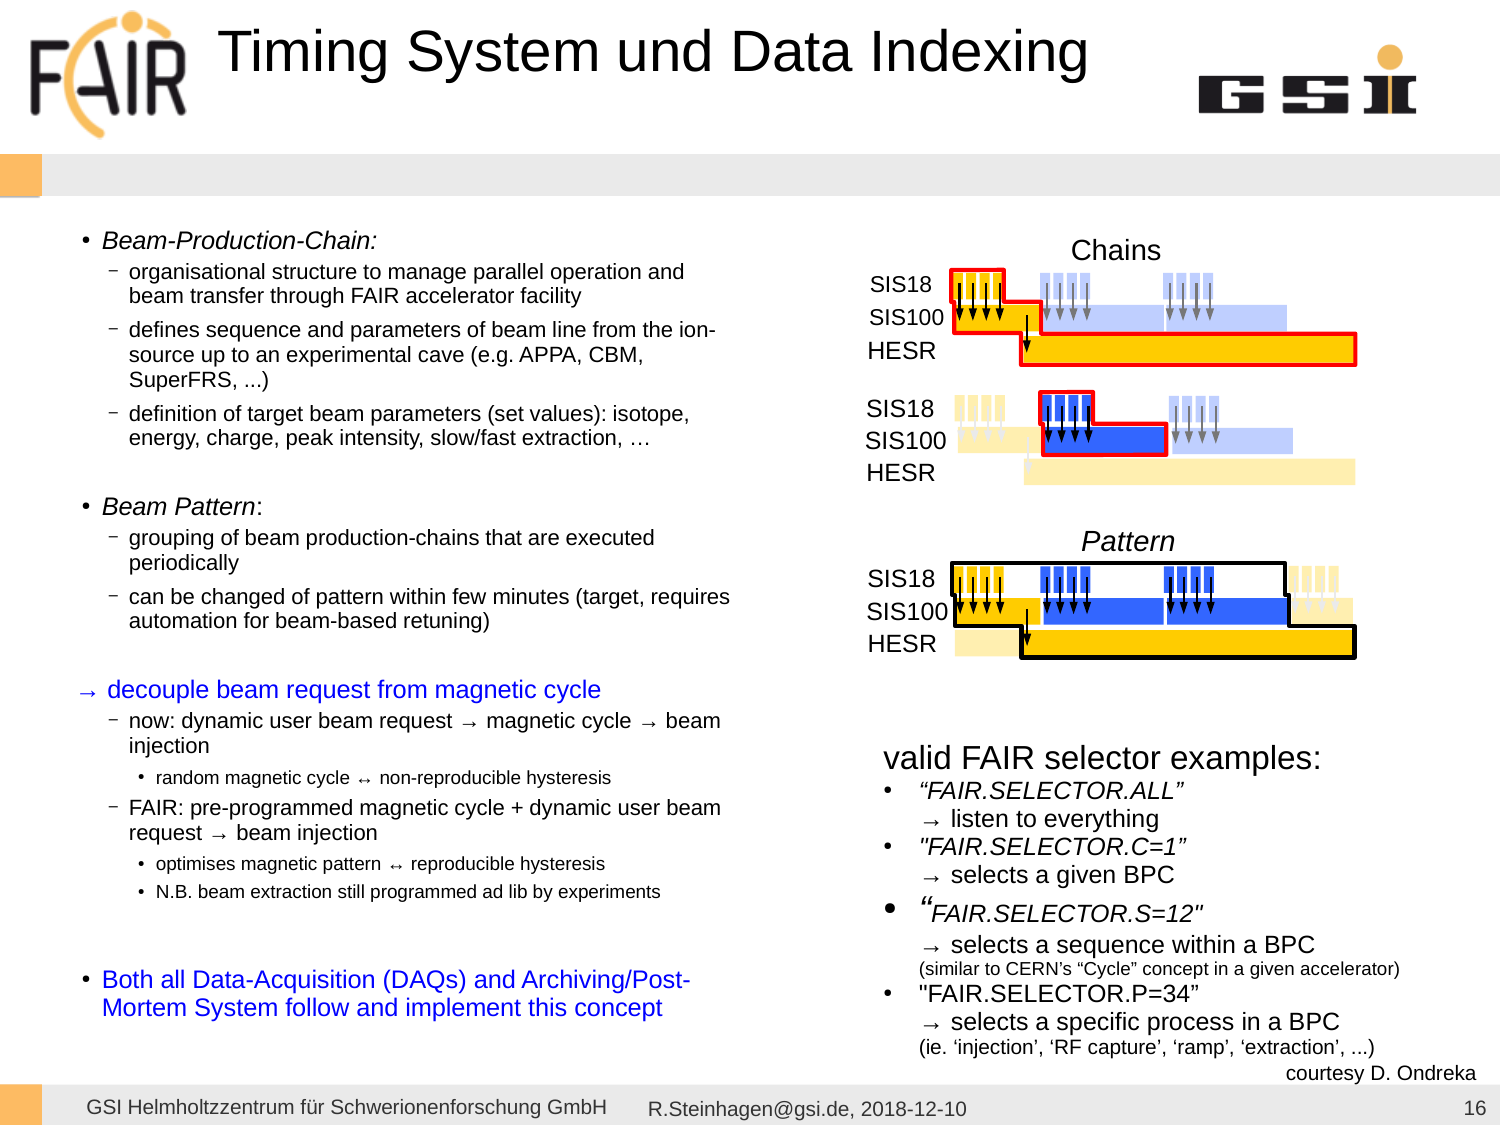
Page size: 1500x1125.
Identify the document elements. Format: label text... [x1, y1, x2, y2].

text_box Chains [1056, 223, 1177, 274]
text_box [1040, 566, 1051, 593]
text_box [957, 426, 1041, 454]
text_box HESR [867, 627, 938, 658]
text_box [1176, 272, 1187, 300]
text_box [1172, 427, 1293, 455]
text_box [1209, 395, 1220, 423]
picture [30, 9, 187, 141]
text_box [981, 395, 992, 422]
text_box [1043, 598, 1164, 625]
text_box [1203, 566, 1214, 593]
text_box [1066, 272, 1077, 300]
text_box [1044, 304, 1164, 331]
text_box [957, 304, 1039, 332]
text_box [1288, 565, 1299, 593]
text_box [980, 566, 991, 593]
text_box [993, 566, 1004, 593]
text_box [967, 395, 978, 422]
text_box [1182, 395, 1193, 423]
text_box [1080, 272, 1091, 300]
text_box [1080, 566, 1091, 593]
text_box HESR [867, 334, 937, 365]
text_box [1163, 566, 1174, 593]
text_box [1024, 336, 1353, 362]
text_box [966, 273, 977, 300]
text_box [1177, 566, 1188, 593]
text_box courtesy D. Ondreka [1271, 1054, 1492, 1093]
text_box [1315, 565, 1326, 593]
text_box [954, 566, 964, 593]
text_box [1190, 566, 1201, 593]
text_box [1081, 395, 1090, 422]
text_box [1195, 395, 1206, 423]
text_box SIS100 [866, 595, 949, 626]
text_box SIS18 [869, 269, 933, 298]
text_box [1301, 565, 1312, 593]
text_box [1167, 598, 1287, 625]
text_box [1053, 566, 1064, 593]
text_box [1043, 395, 1052, 422]
text_box [957, 598, 1041, 625]
text_box [979, 272, 990, 300]
text_box [954, 395, 965, 422]
text_box [1024, 630, 1352, 655]
text_box [954, 630, 1019, 657]
text_box [1168, 395, 1179, 423]
text_box [1068, 395, 1079, 422]
text_box [966, 566, 977, 593]
text_box SIS100 [869, 302, 945, 331]
list Beam-Production-Chain: organisational structure to manage parallel operation and beam transfer through FAIR accelerator facility defines sequence and parameters of beam line from the ion-source up to an experimental cave (e.g. APPA, CBM, SuperFRS, ...) definition of target beam parameters (set values): isotope, energy, charge, peak intensity, slow/fast extraction, … Beam Pattern: grouping of beam production-chains that are executed periodically can be changed of pattern within few minutes (target, requires automation for beam-based retuning) → decouple beam request from magnetic cycle now: dynamic user beam request → magnetic cycle → beam injection random magnetic cycle ↔ non-reproducible hysteresis FAIR: pre-programmed magnetic cycle + dynamic user beam request → beam injection optimises magnetic pattern ↔ reproducible hysteresis N.B. beam extraction still programmed ad lib by experiments Both all Data-Acquisition (DAQs) and Archiving/Post-Mortem System follow and implement this concept [75, 226, 734, 1050]
text_box SIS100 [864, 424, 948, 455]
text_box [1053, 272, 1064, 300]
text_box [1040, 272, 1051, 300]
text_box valid FAIR selector examples: “FAIR.SELECTOR.ALL” → listen to everything "FAIR.SELECTOR.C=1” → selects a given BPC “FAIR.SELECTOR.S=12" → selects a sequence within a BPC (similar to CERN’s “Cycle” concept in a given accelerator) "FAIR.SELECTOR.P=34” → selects a specific process in a BPC (ie. ‘injection’, ‘RF capture’, ‘ramp’, ‘extraction’, ...) [868, 732, 1440, 1076]
text_box [954, 273, 963, 300]
text_box [1066, 566, 1077, 593]
text_box [1054, 395, 1065, 422]
text_box [1046, 426, 1164, 452]
text_box [1163, 272, 1174, 300]
text_box [1328, 565, 1339, 593]
text_box [994, 395, 1005, 422]
text_box [1166, 304, 1287, 331]
text_box [1189, 272, 1200, 300]
text_box HESR [866, 456, 937, 487]
title Timing System und Data Indexing [217, 18, 1169, 149]
text_box [1203, 272, 1214, 300]
text_box Pattern [1066, 515, 1191, 561]
text_box [1023, 458, 1356, 486]
picture [1197, 42, 1419, 117]
text_box SIS18 [865, 392, 935, 423]
text_box [1291, 597, 1353, 624]
text_box SIS18 [867, 562, 936, 593]
text_box [993, 272, 1001, 300]
